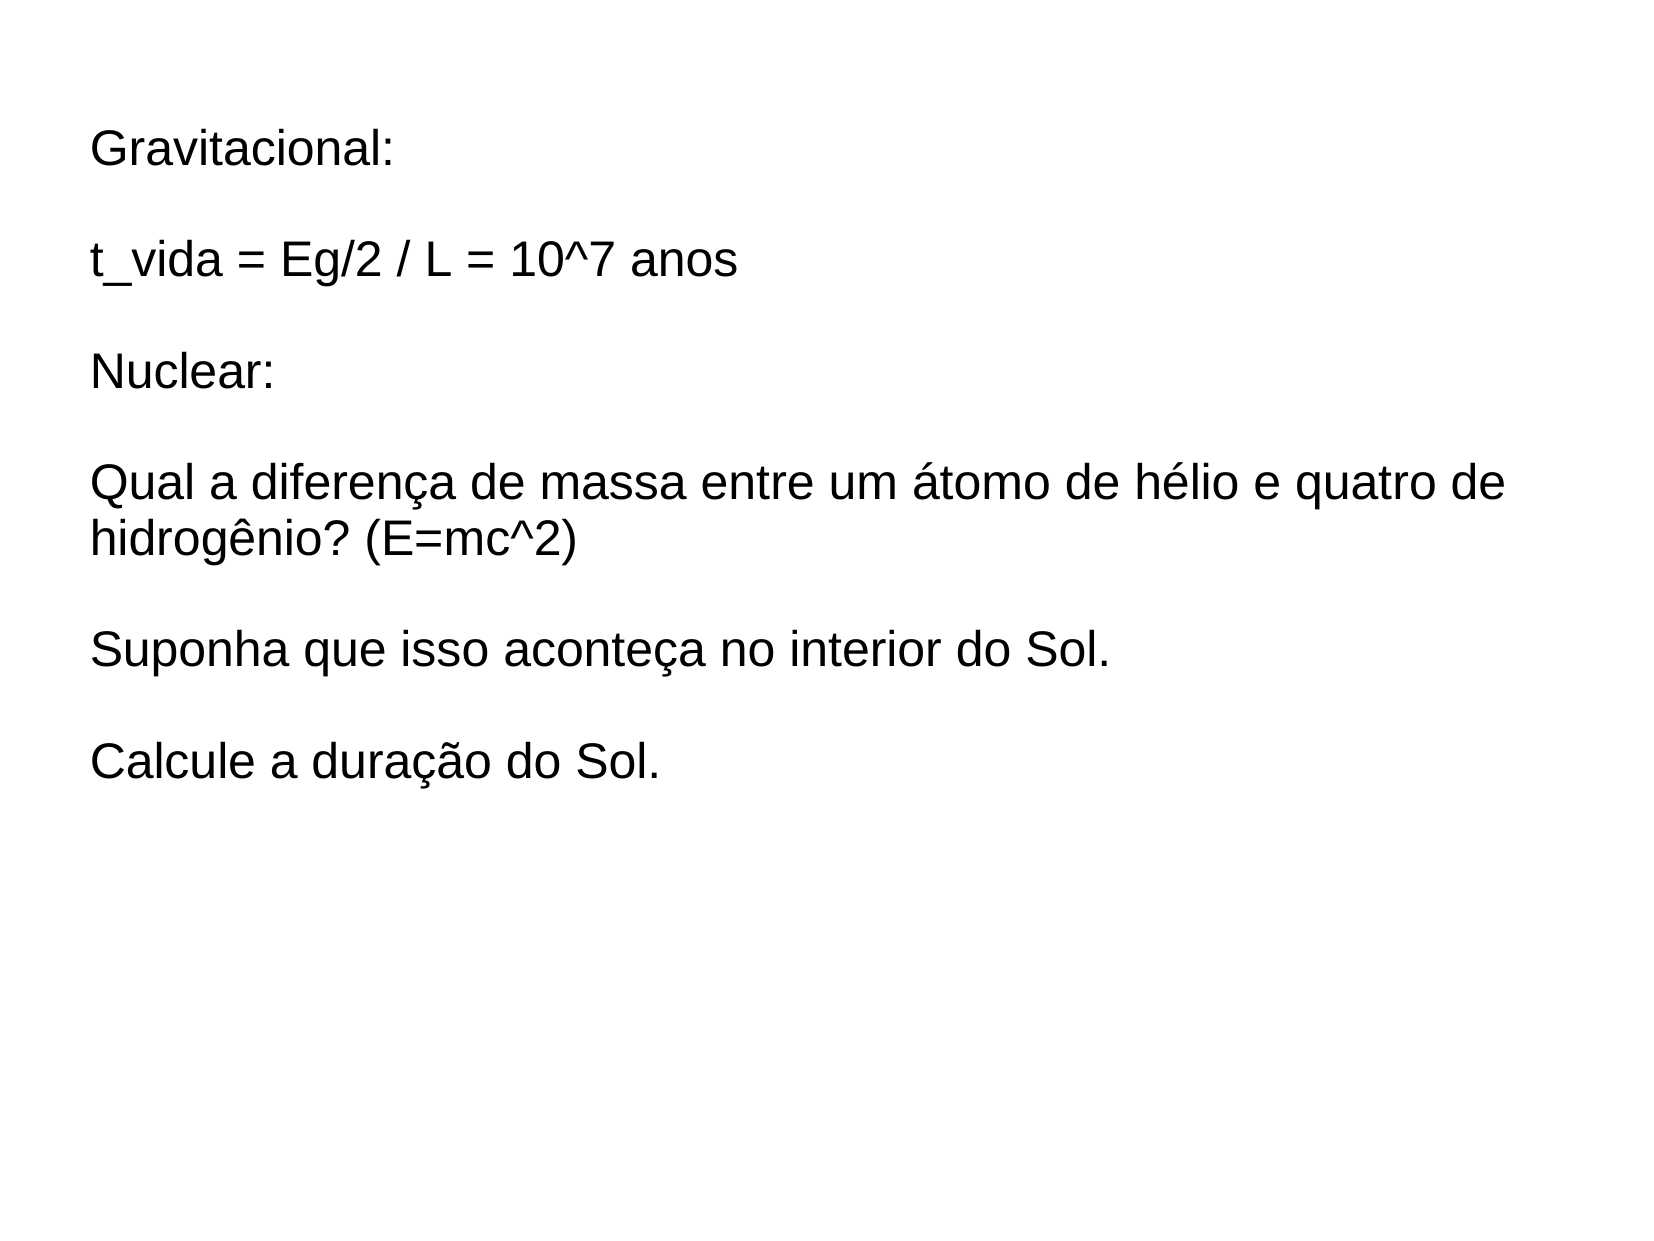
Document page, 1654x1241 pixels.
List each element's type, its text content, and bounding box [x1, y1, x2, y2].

text_box Gravitacional: t_vida = Eg/2 / L = 10^7 anos Nuclear: Qual a diferença de massa entre um átomo de hélio e quatro de hidrogênio? (E=mc^2) Suponha que isso aconteça no interior do Sol. Calcule a duração do Sol. [75, 112, 1576, 797]
